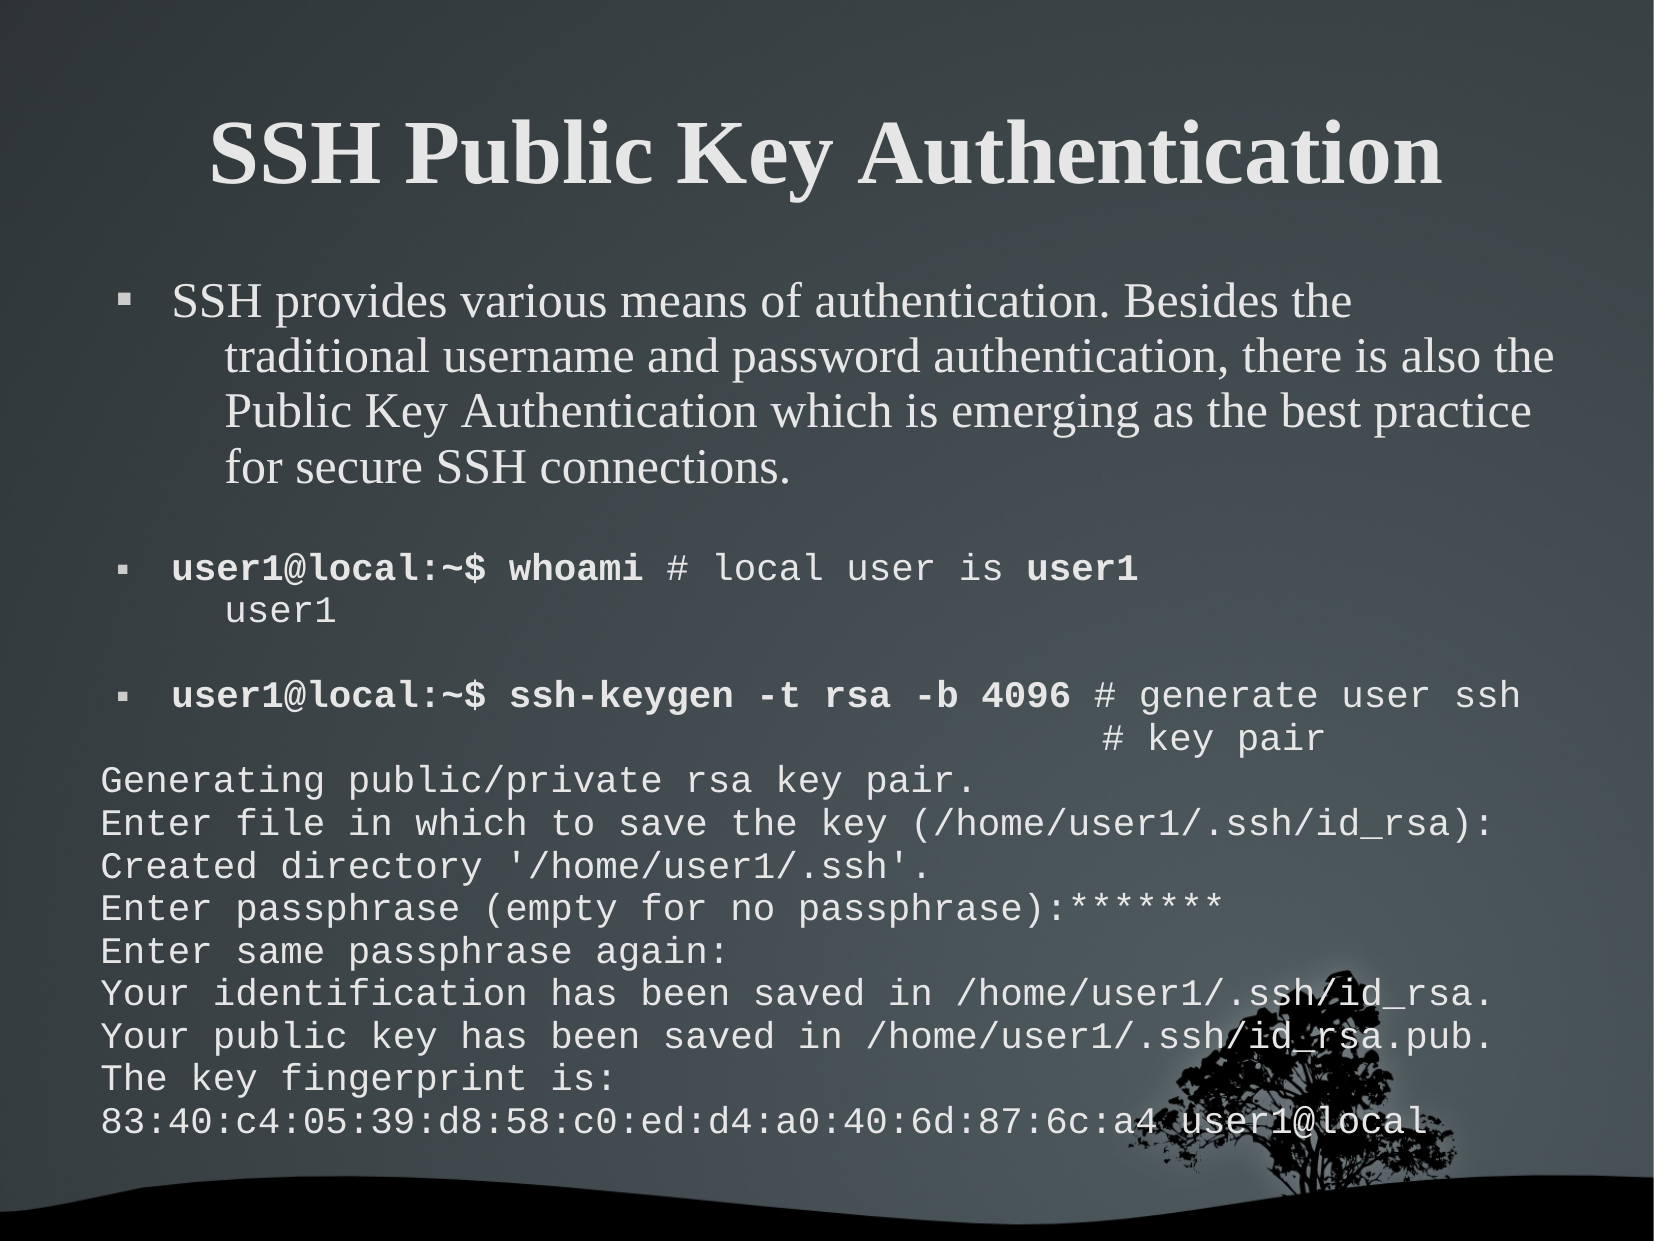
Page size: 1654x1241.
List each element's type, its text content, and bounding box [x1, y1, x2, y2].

picture [0, 0, 1654, 1241]
list SSH provides various means of authentication. Besides the traditional username and password authentication, there is also the Public Key Authentication which is emerging as the best practice for secure SSH connections. user1@local:~$ whoami # local user is user1 user1 user1@local:~$ ssh-keygen -t rsa -b 4096 # generate user ssh # key pair Generating public/private rsa key pair. Enter file in which to save the key (/home/user1/.ssh/id_rsa): Created directory '/home/user1/.ssh'. Enter passphrase (empty for no passphrase):******* Enter same passphrase again: Your identification has been saved in /home/user1/.ssh/id_rsa. Your public key has been saved in /home/user1/.ssh/id_rsa.pub. The key fingerprint is: 83:40:c4:05:39:d8:58:c0:ed:d4:a0:40:6d:87:6c:a4 user1@local [82, 272, 1571, 1227]
title SSH Public Key Authentication [82, 33, 1571, 272]
